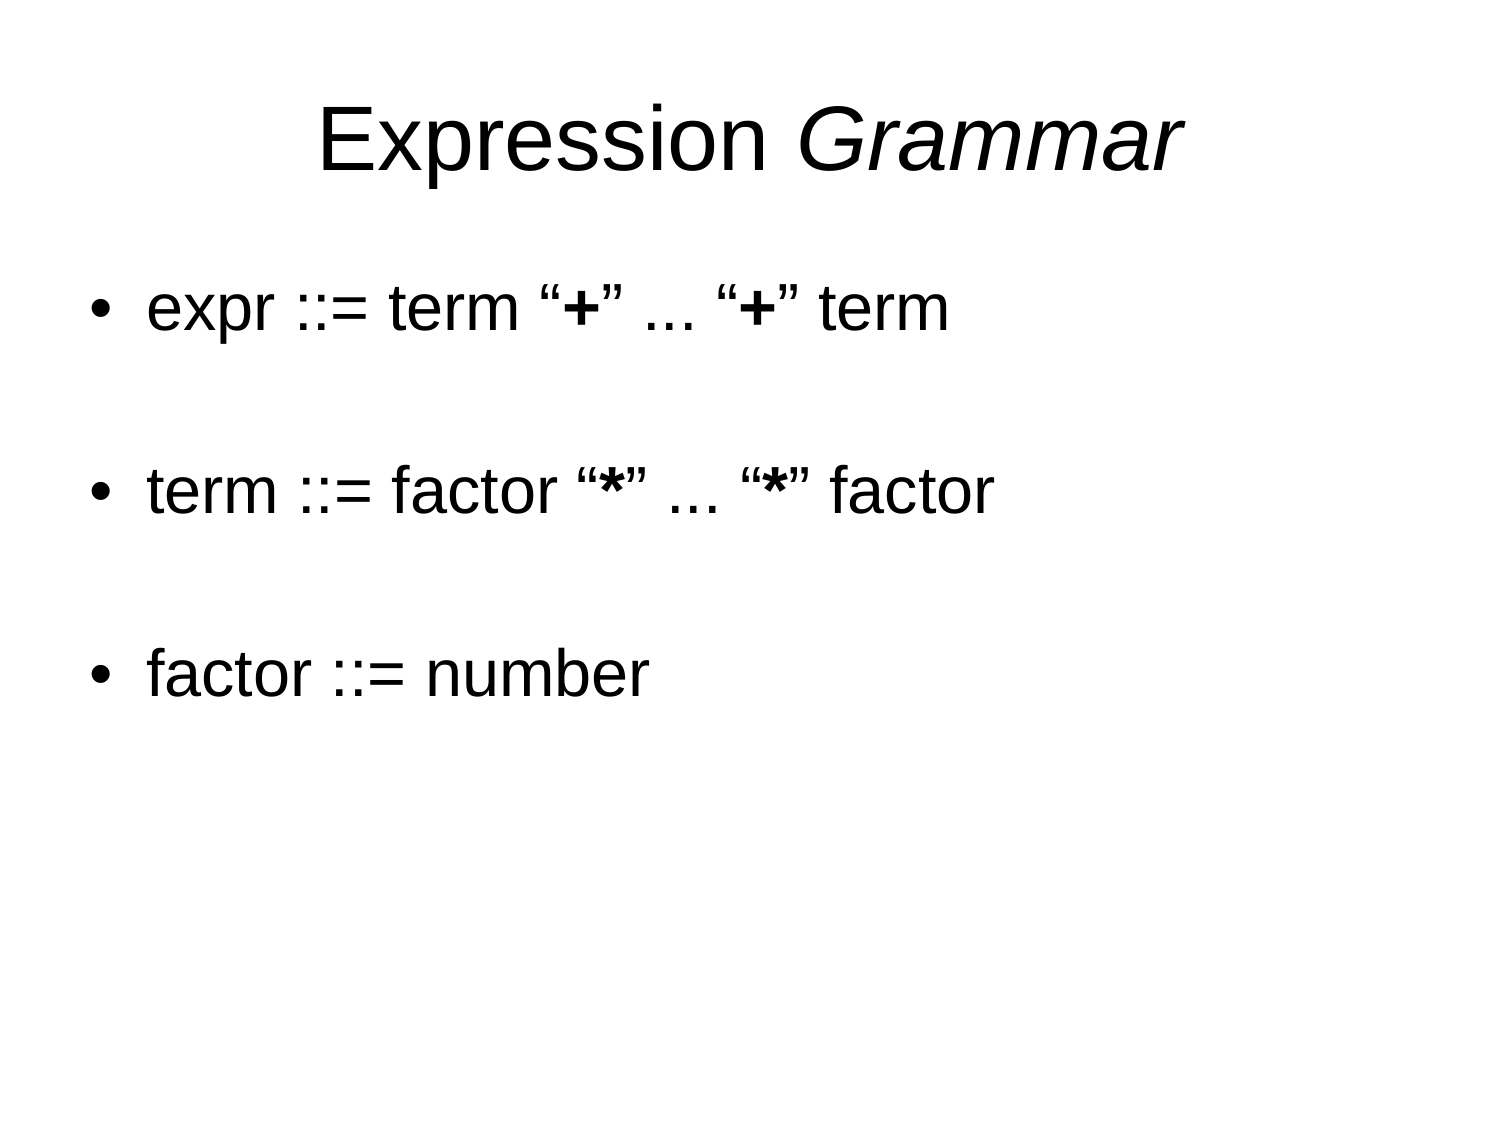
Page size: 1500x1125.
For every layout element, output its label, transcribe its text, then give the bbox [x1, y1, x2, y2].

title Expression Grammar [75, 44, 1426, 233]
list expr ::= term “+” ... “+” term term ::= factor “*” ... “*” factor factor ::= number [75, 262, 1426, 1006]
